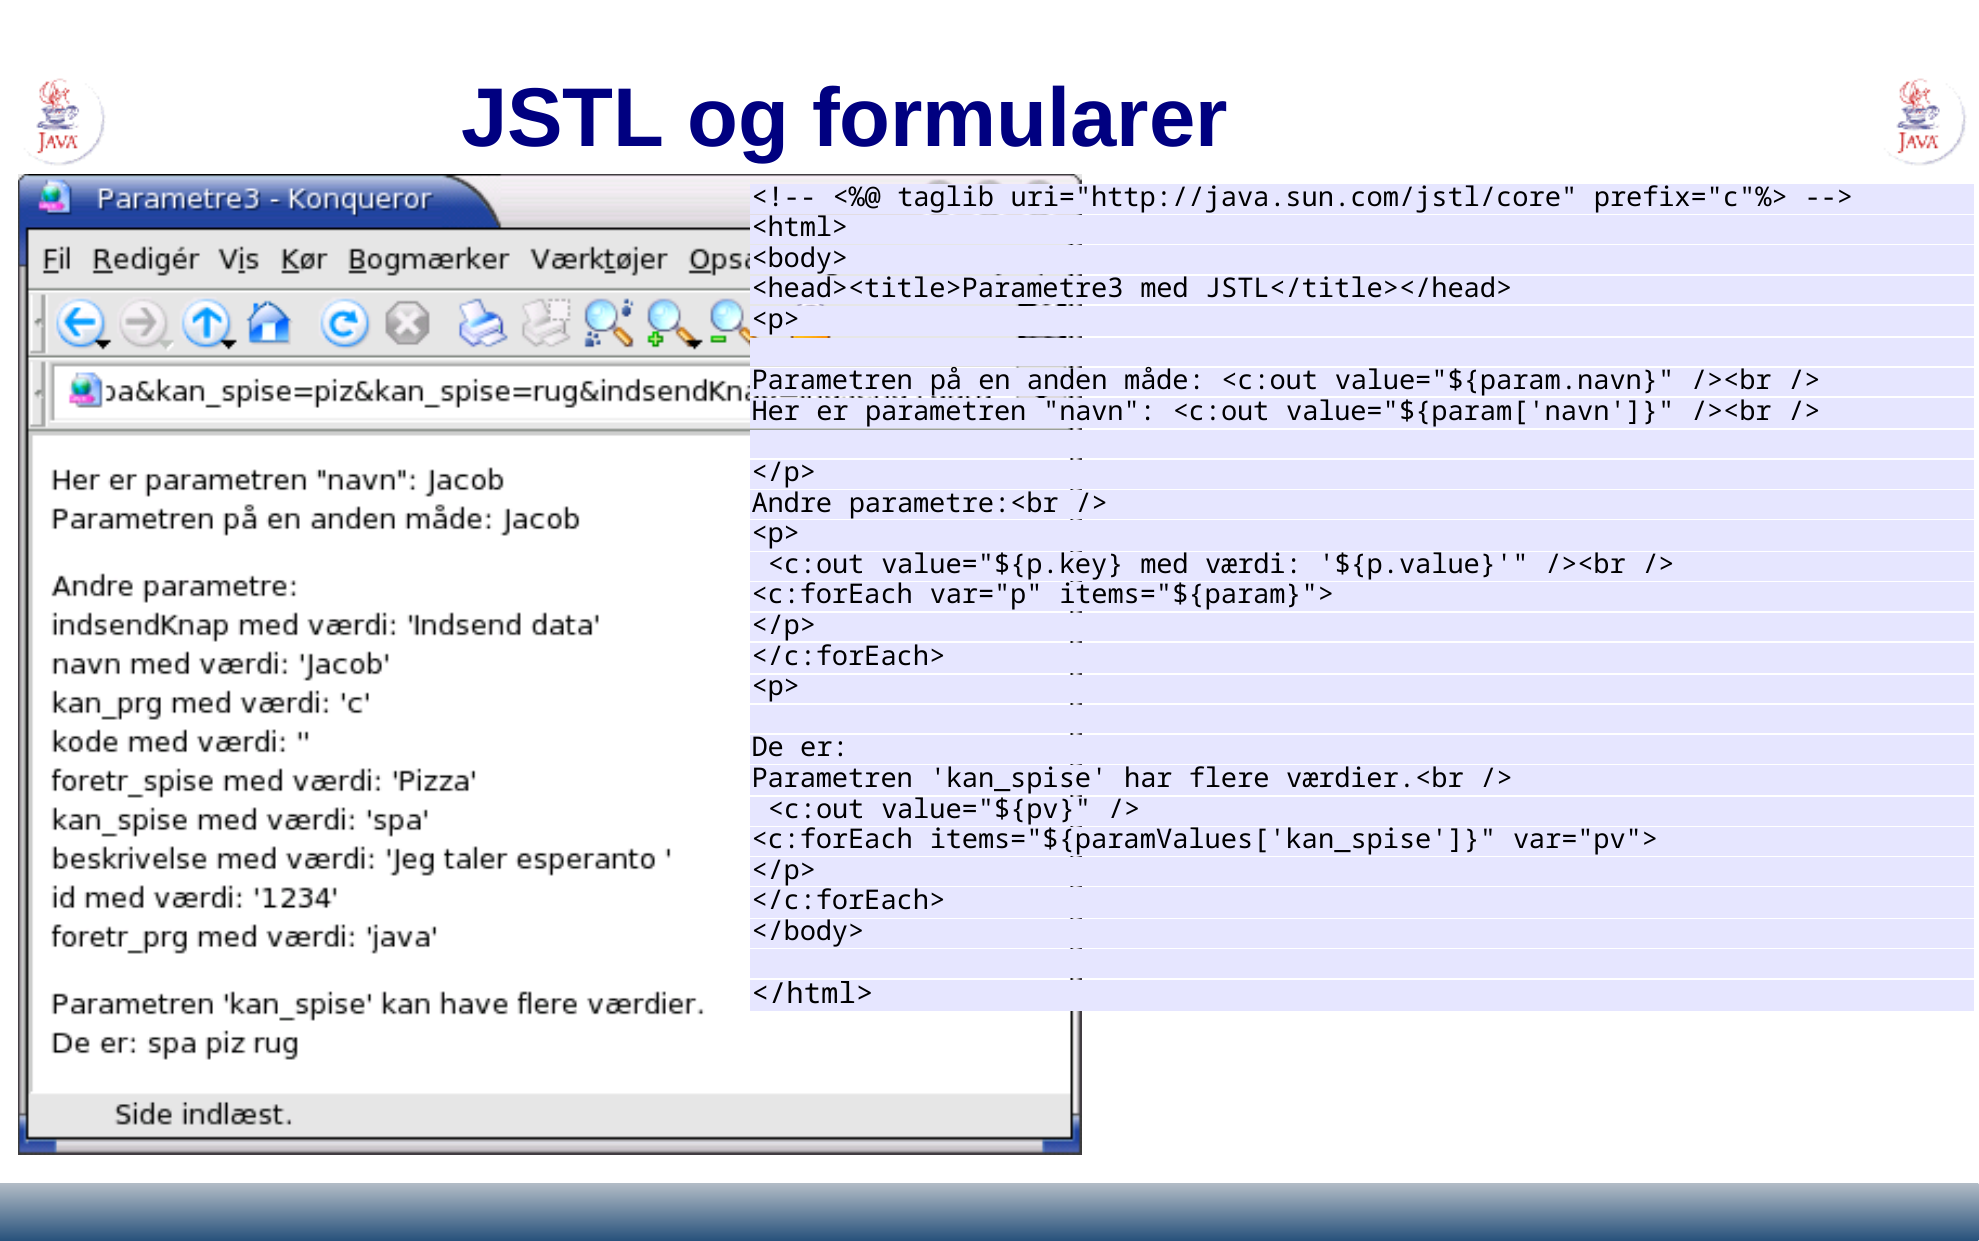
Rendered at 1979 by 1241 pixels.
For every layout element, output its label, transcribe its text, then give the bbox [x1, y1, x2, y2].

picture [1870, 71, 1970, 169]
picture [18, 174, 750, 1155]
title JSTL og formularer [156, 14, 1534, 222]
picture [10, 71, 109, 169]
chart [750, 183, 1975, 1241]
